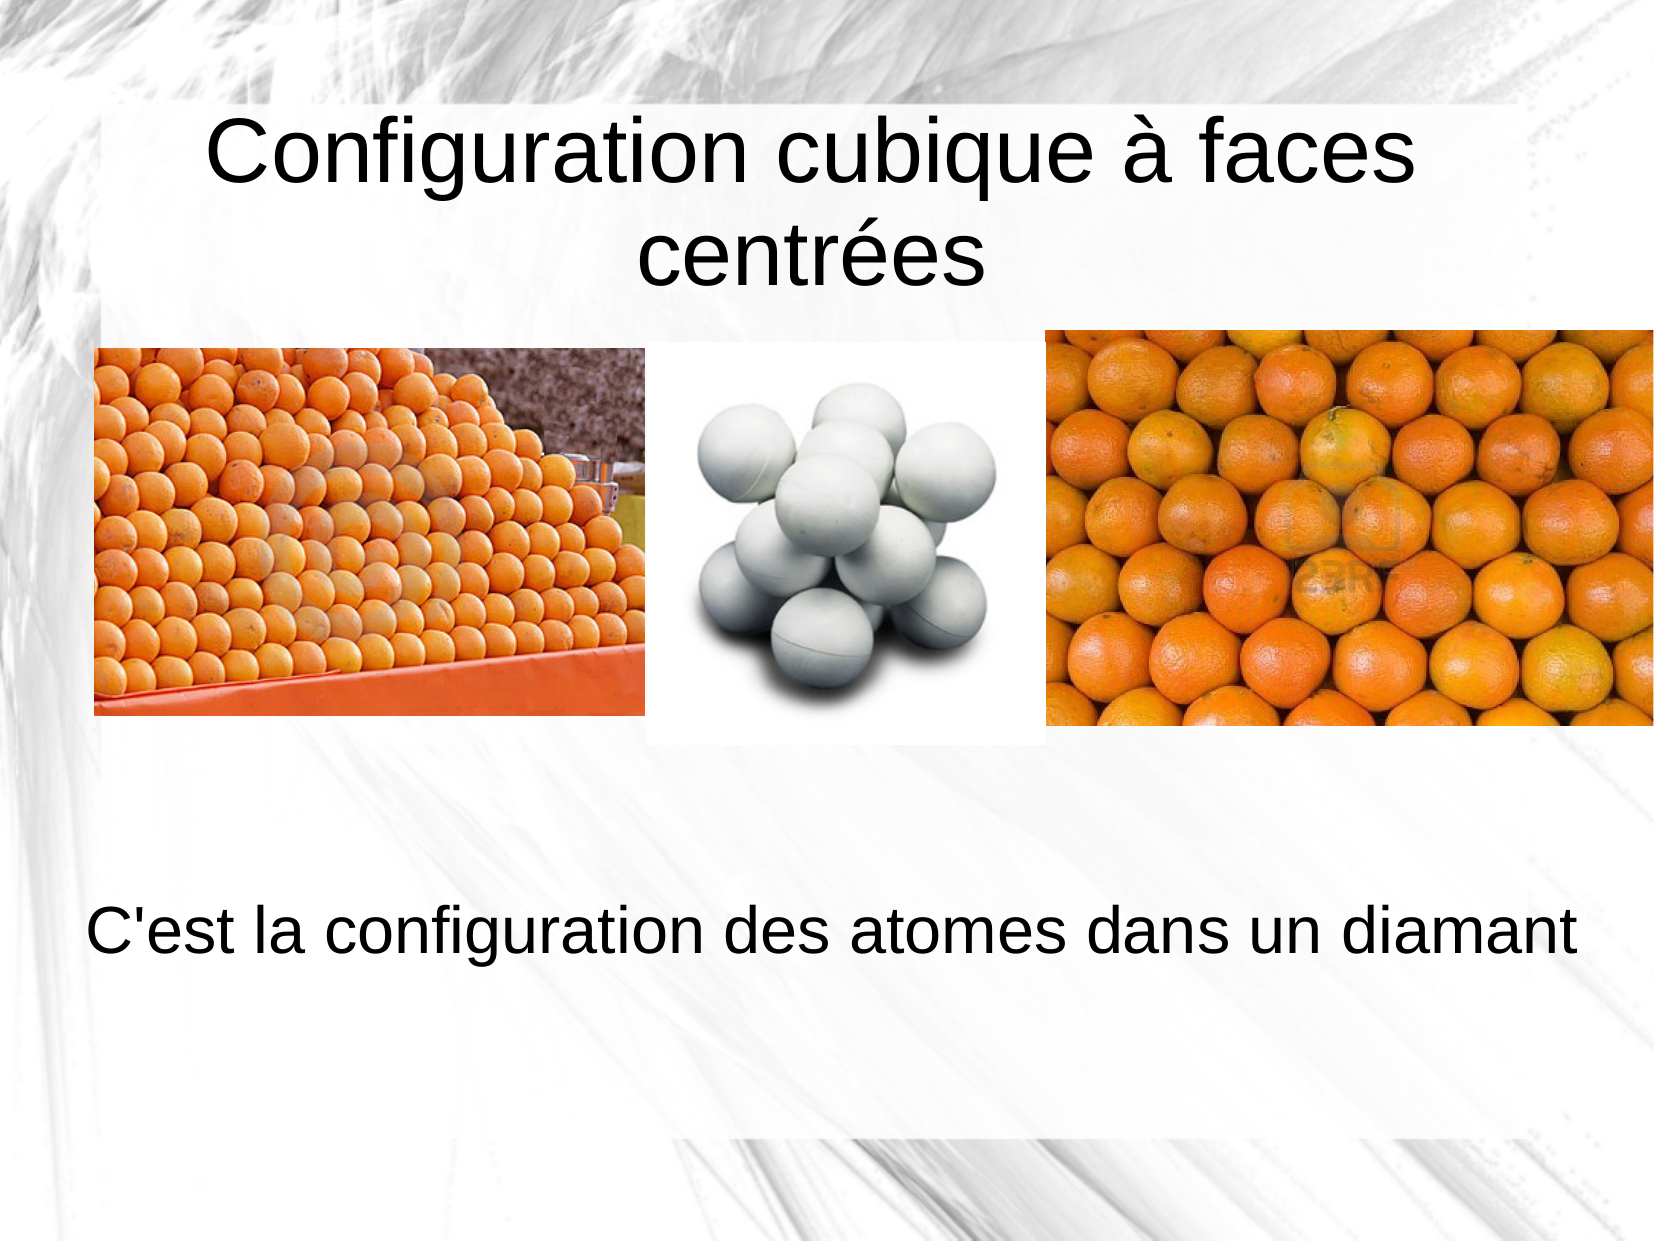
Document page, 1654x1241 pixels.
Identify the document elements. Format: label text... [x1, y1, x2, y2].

title Configuration cubique à faces centrées [118, 99, 1506, 305]
text_box C'est la configuration des atomes dans un diamant [70, 885, 1625, 976]
picture [0, 0, 1654, 1241]
